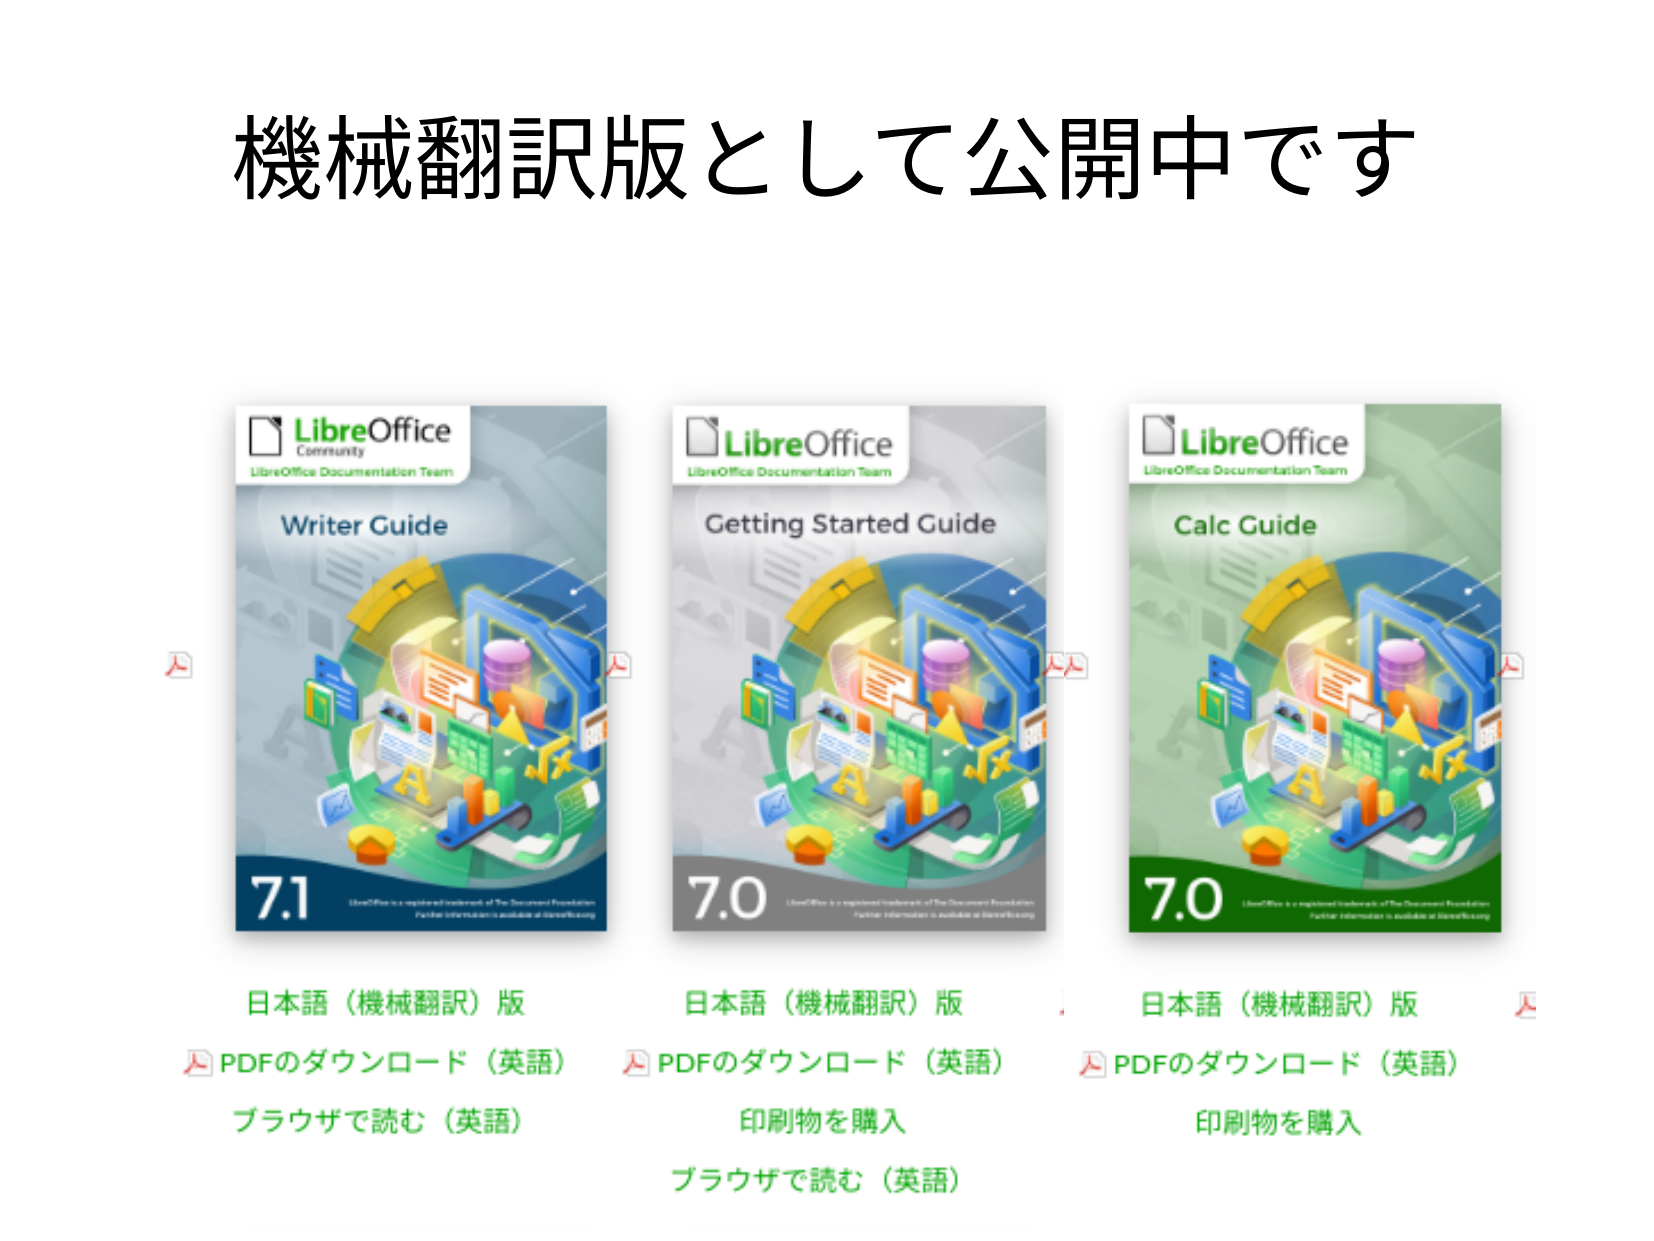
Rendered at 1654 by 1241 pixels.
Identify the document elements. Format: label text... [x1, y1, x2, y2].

title 機械翻訳版として公開中です [82, 49, 1571, 257]
picture [118, 295, 1536, 1232]
